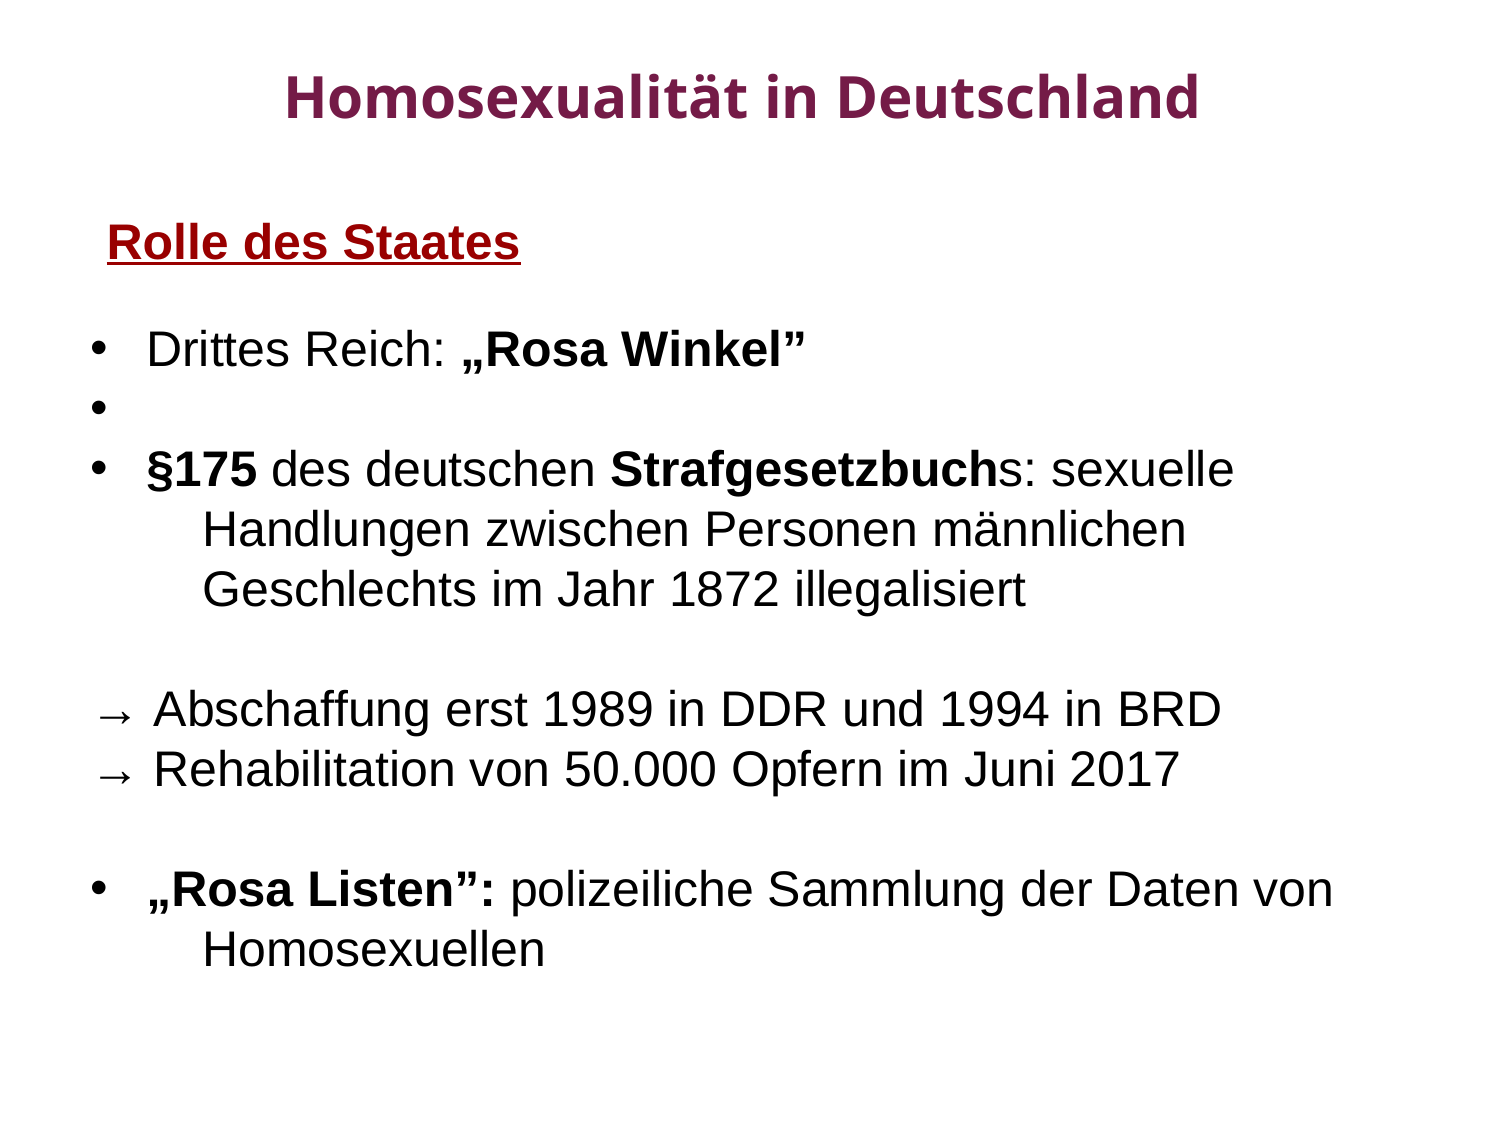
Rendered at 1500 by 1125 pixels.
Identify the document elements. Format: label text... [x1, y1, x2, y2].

text_box Homosexualität in Deutschland [75, 45, 1425, 134]
text_box Rolle des Staates Drittes Reich: „Rosa Winkel” §175 des deutschen Strafgesetzbuchs: sexuelle Handlungen zwischen Personen männlichen Geschlechts im Jahr 1872 illegalisiert → Abschaffung erst 1989 in DDR und 1994 in BRD → Rehabilitation von 50.000 Opfern im Juni 2017 „Rosa Listen”: polizeiliche Sammlung der Daten von Homosexuellen [75, 134, 1425, 1005]
